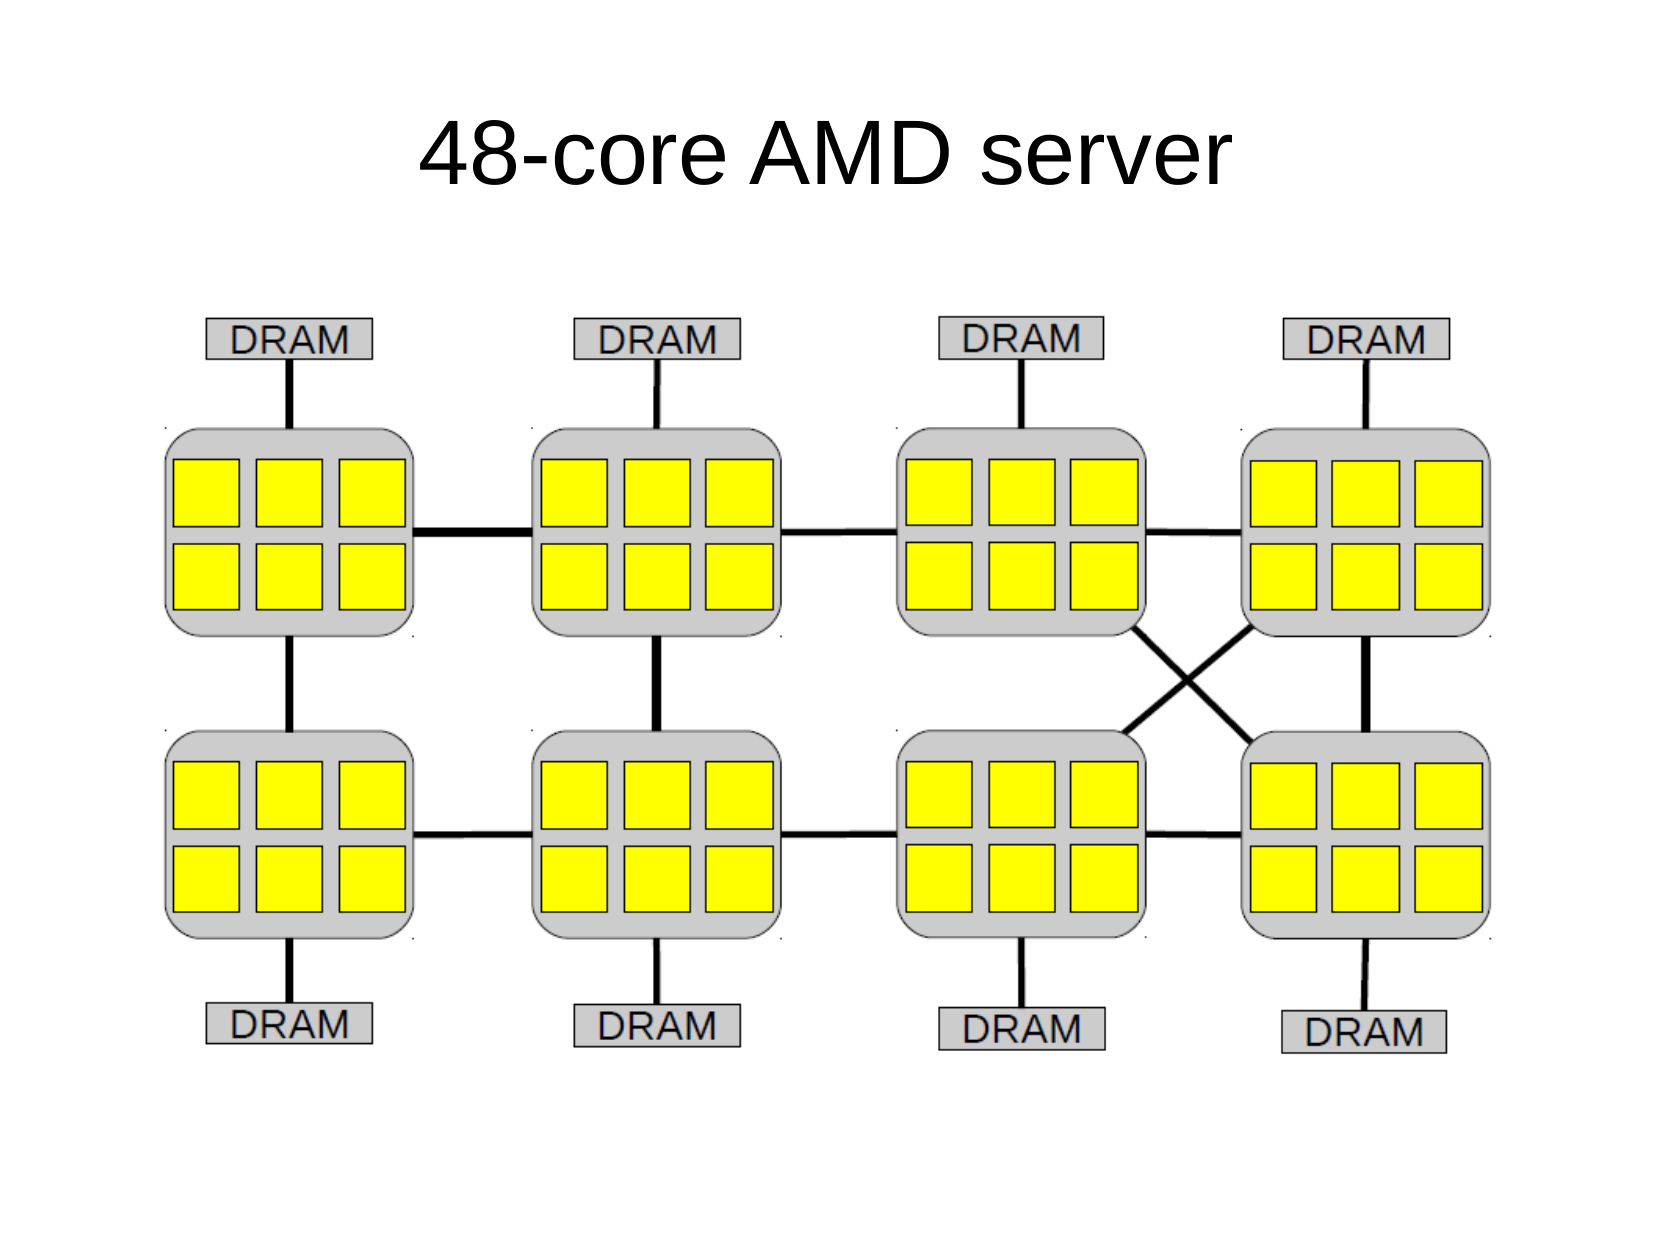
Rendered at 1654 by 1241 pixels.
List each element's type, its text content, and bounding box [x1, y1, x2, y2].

picture [126, 296, 1532, 1076]
title 48-core AMD server [82, 49, 1571, 257]
